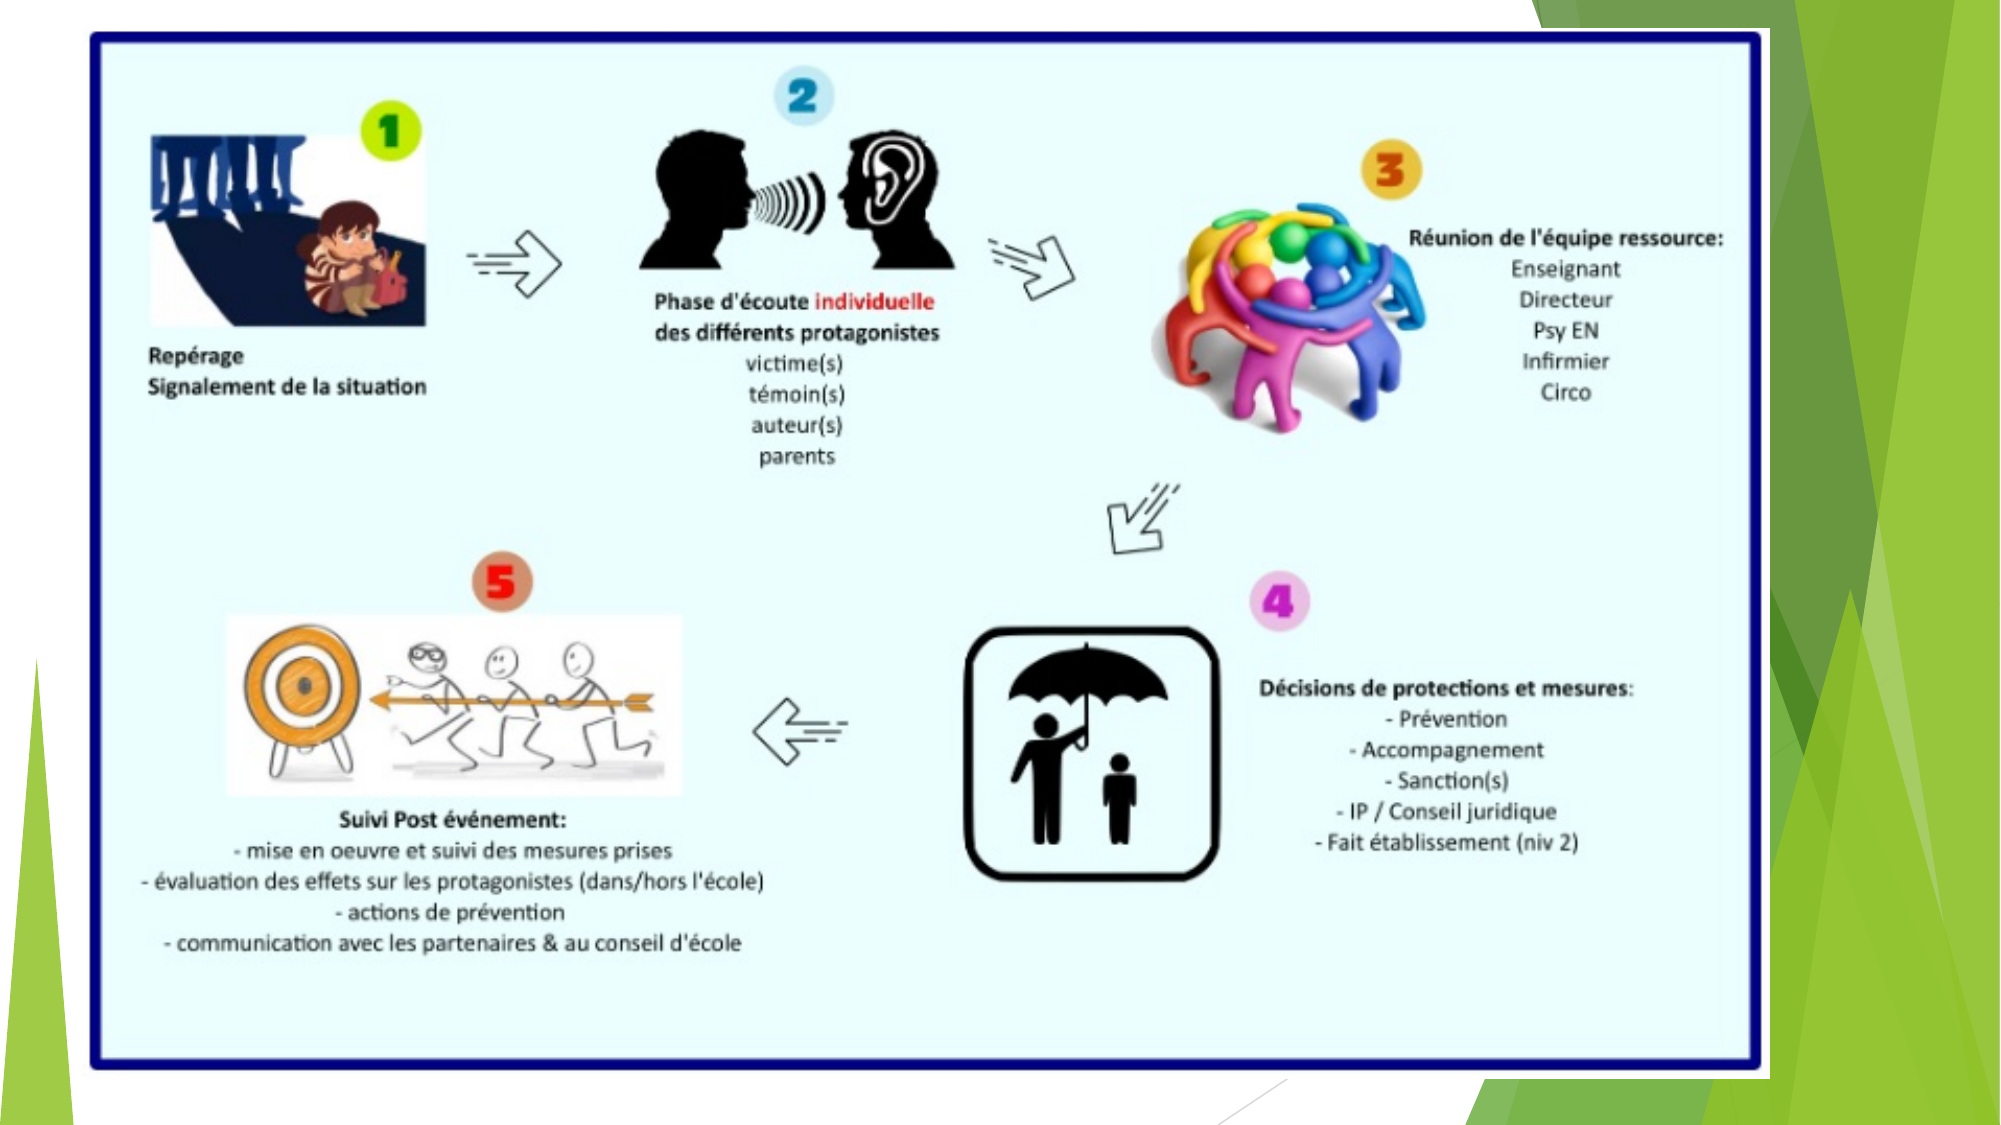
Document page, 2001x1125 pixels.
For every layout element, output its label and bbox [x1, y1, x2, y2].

picture [82, 28, 1770, 1080]
